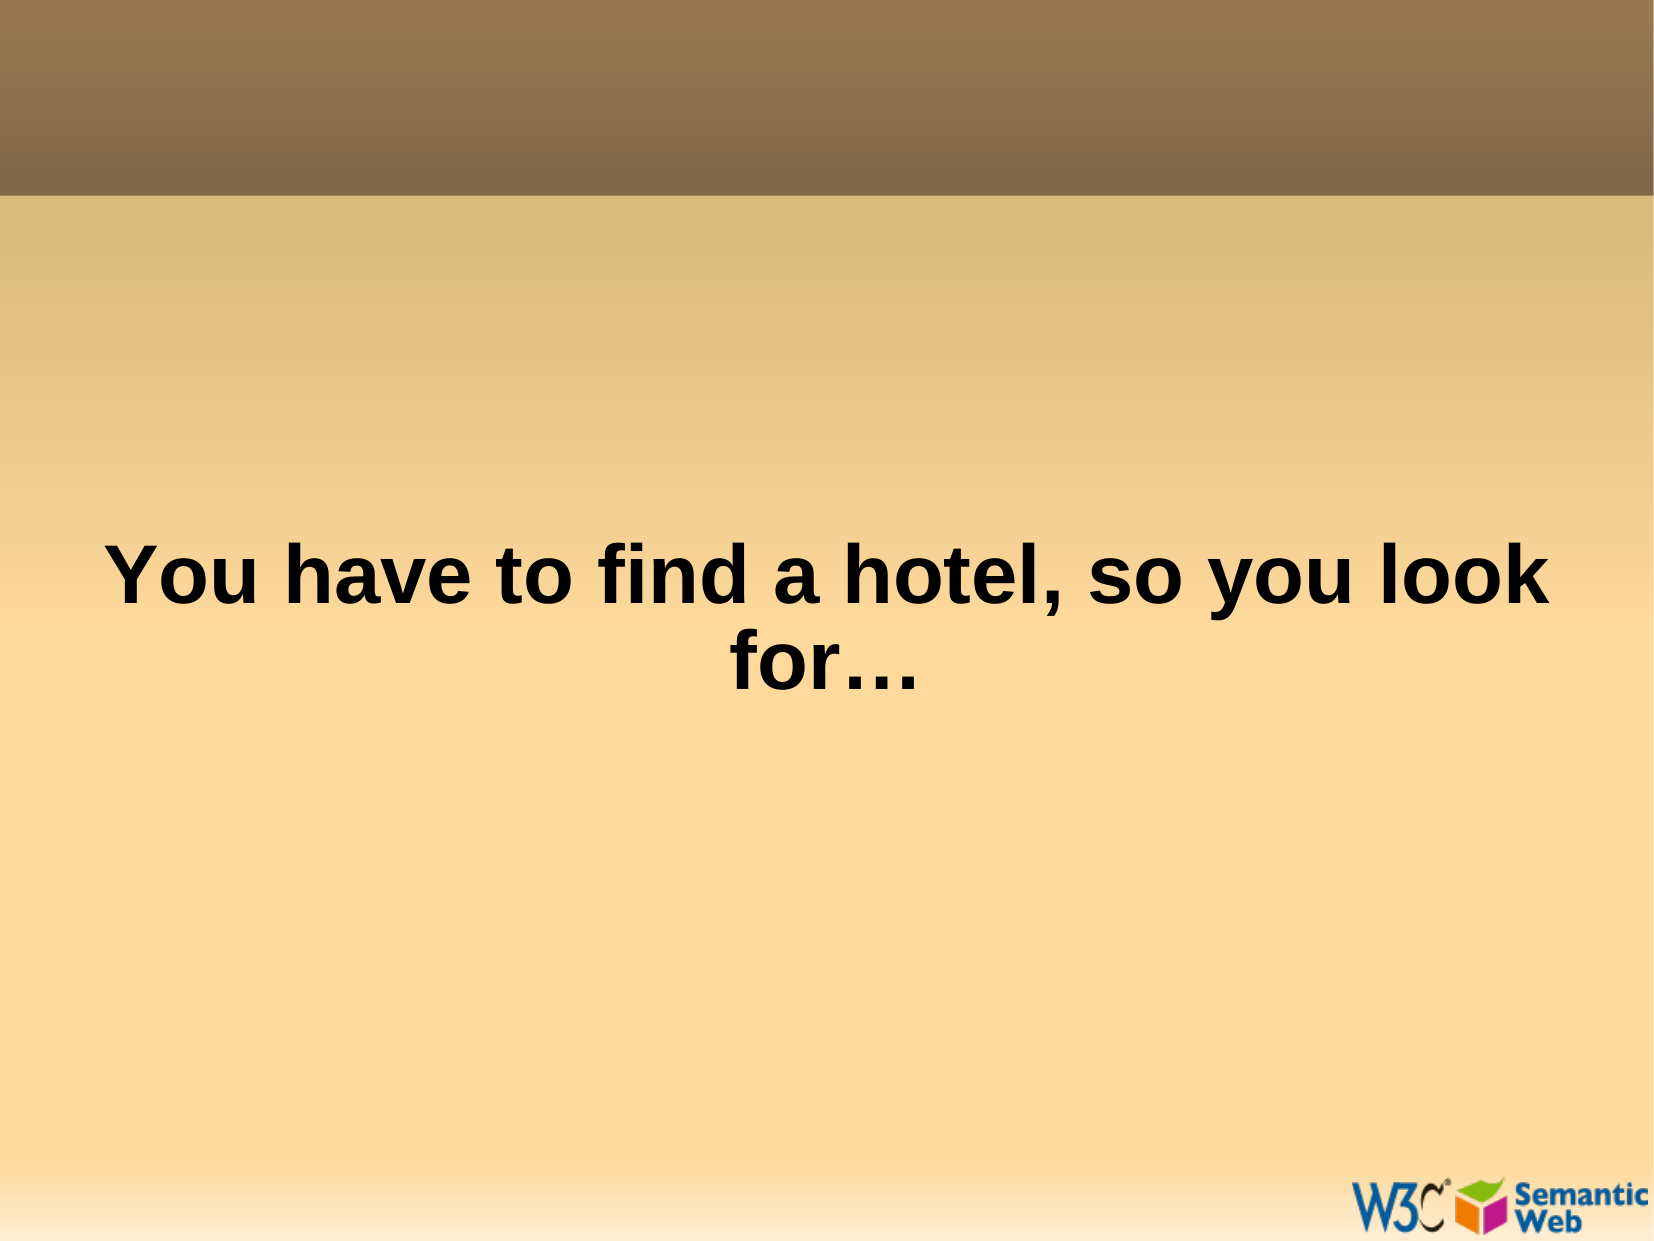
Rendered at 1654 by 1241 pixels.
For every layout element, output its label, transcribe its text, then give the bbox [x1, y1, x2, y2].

picture [0, 0, 1654, 519]
picture [0, 716, 1654, 1241]
title You have to find a hotel, so you look for… [0, 519, 1654, 716]
